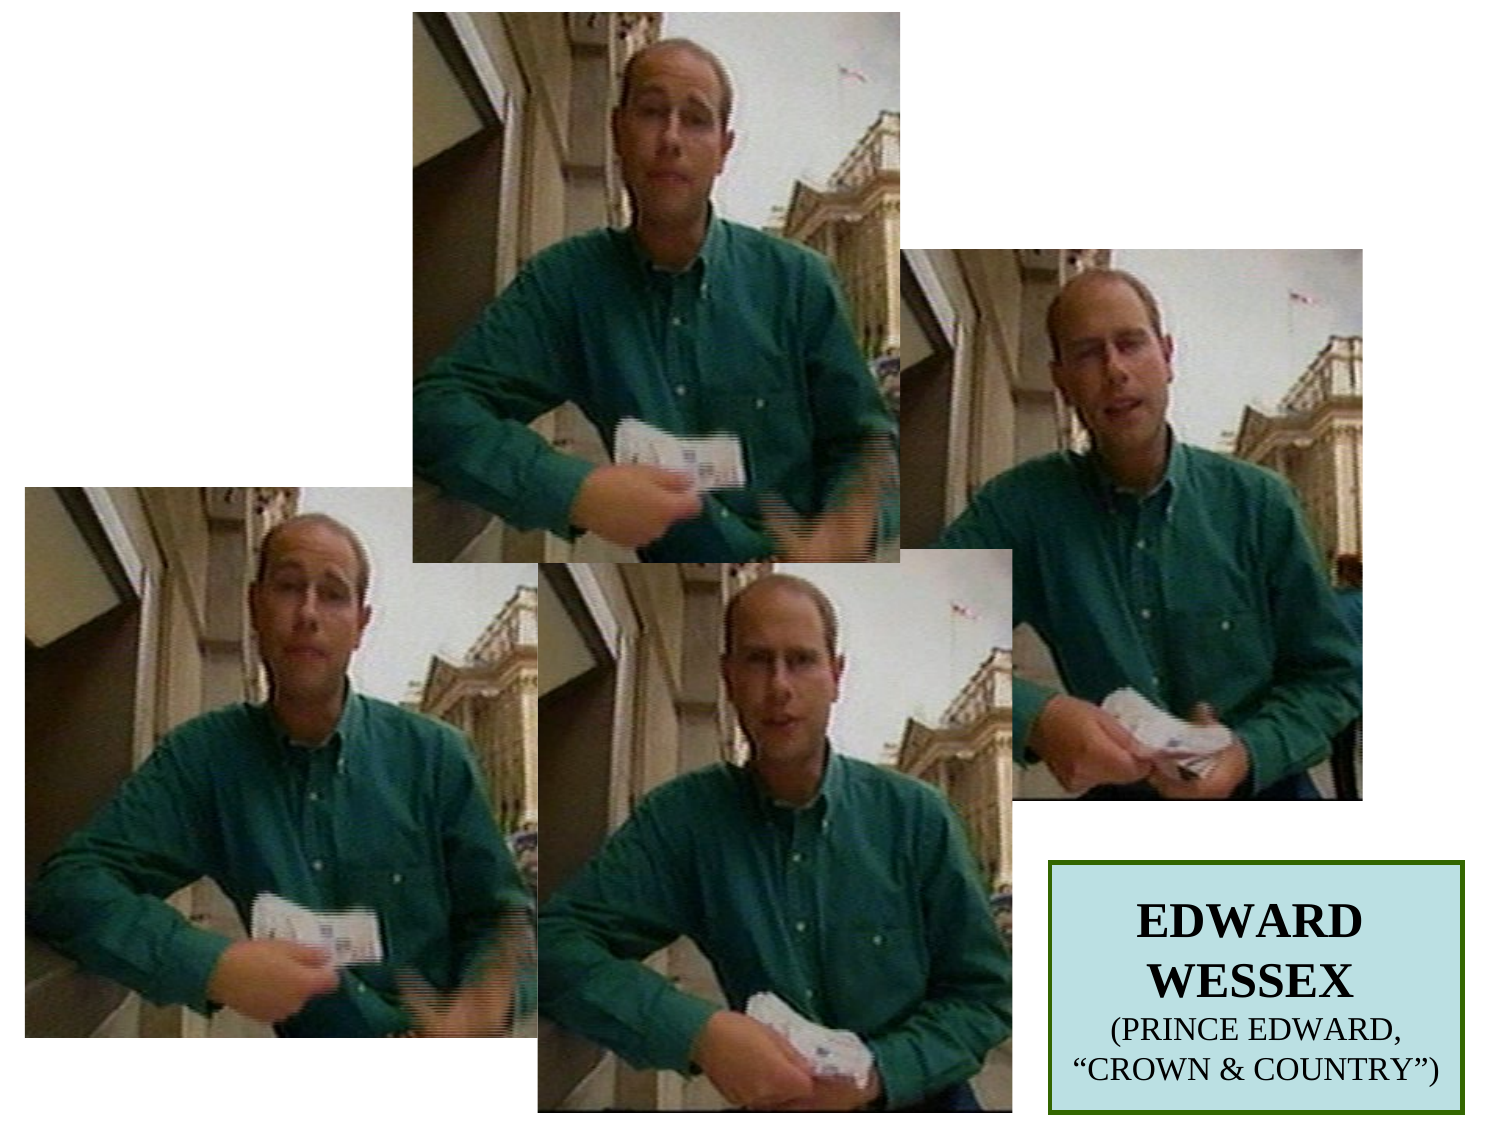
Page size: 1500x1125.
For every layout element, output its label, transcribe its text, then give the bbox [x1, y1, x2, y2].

picture [24, 12, 1363, 1113]
text_box EDWARD WESSEX (PRINCE EDWARD, “CROWN & COUNTRY”) [1049, 862, 1463, 1113]
